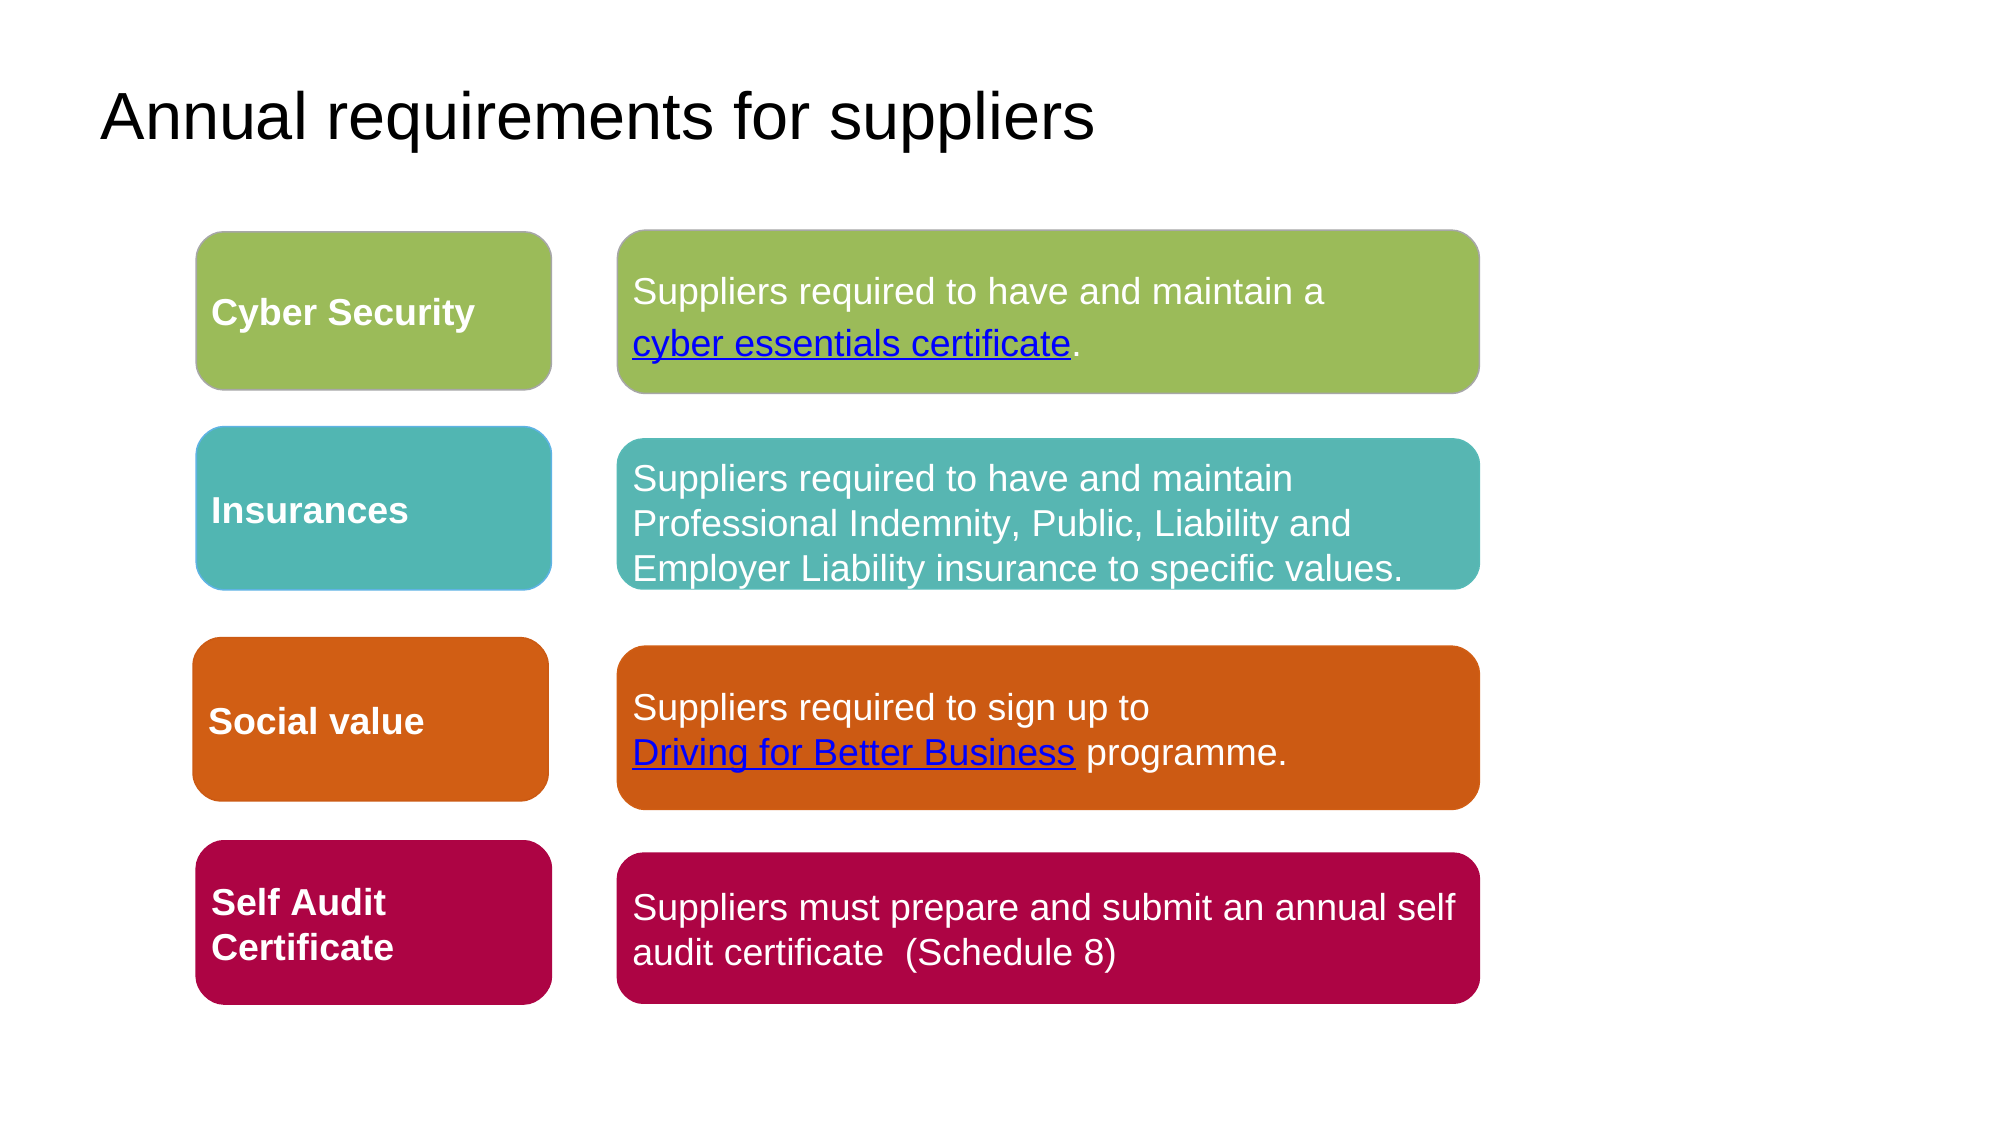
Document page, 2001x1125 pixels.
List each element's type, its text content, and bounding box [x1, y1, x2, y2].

text_box Insurances [196, 426, 552, 590]
text_box Cyber Security [196, 231, 552, 390]
text_box Suppliers required to have and maintain a cyber essentials certificate. [617, 230, 1480, 394]
text_box Suppliers must prepare and submit an annual self audit certificate (Schedule 8) [617, 853, 1480, 1004]
text_box Self Audit Certificate [196, 840, 552, 1004]
text_box Suppliers required to have and maintain Professional Indemnity, Public, Liability and Employer Liability insurance to specific values. [617, 439, 1480, 589]
text_box Annual requirements for suppliers [80, 52, 1874, 191]
text_box Suppliers required to sign up to Driving for Better Business programme. [617, 646, 1480, 810]
text_box Social value [193, 637, 549, 801]
